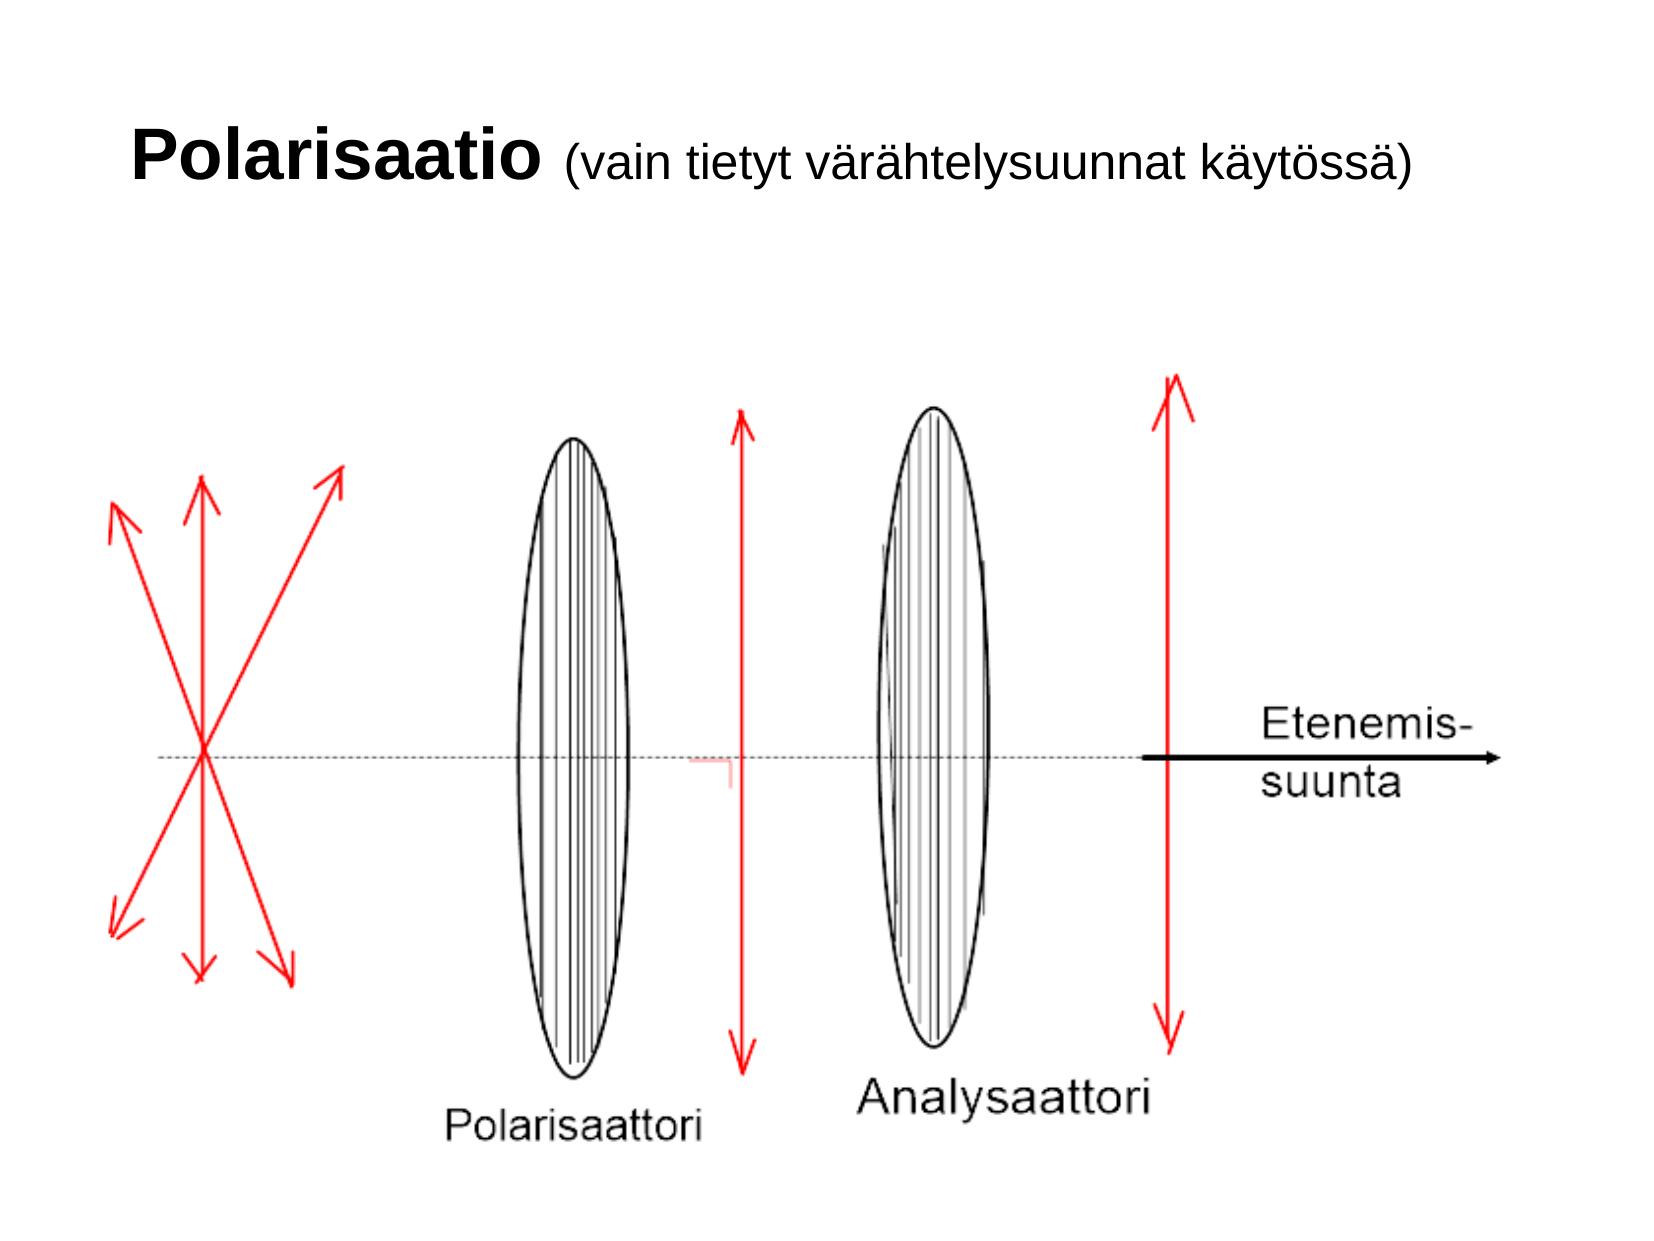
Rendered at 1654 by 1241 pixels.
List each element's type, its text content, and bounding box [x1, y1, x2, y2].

text_box Polarisaatio (vain tietyt värähtelysuunnat käytössä) [115, 106, 1430, 203]
picture [40, 279, 1571, 1217]
